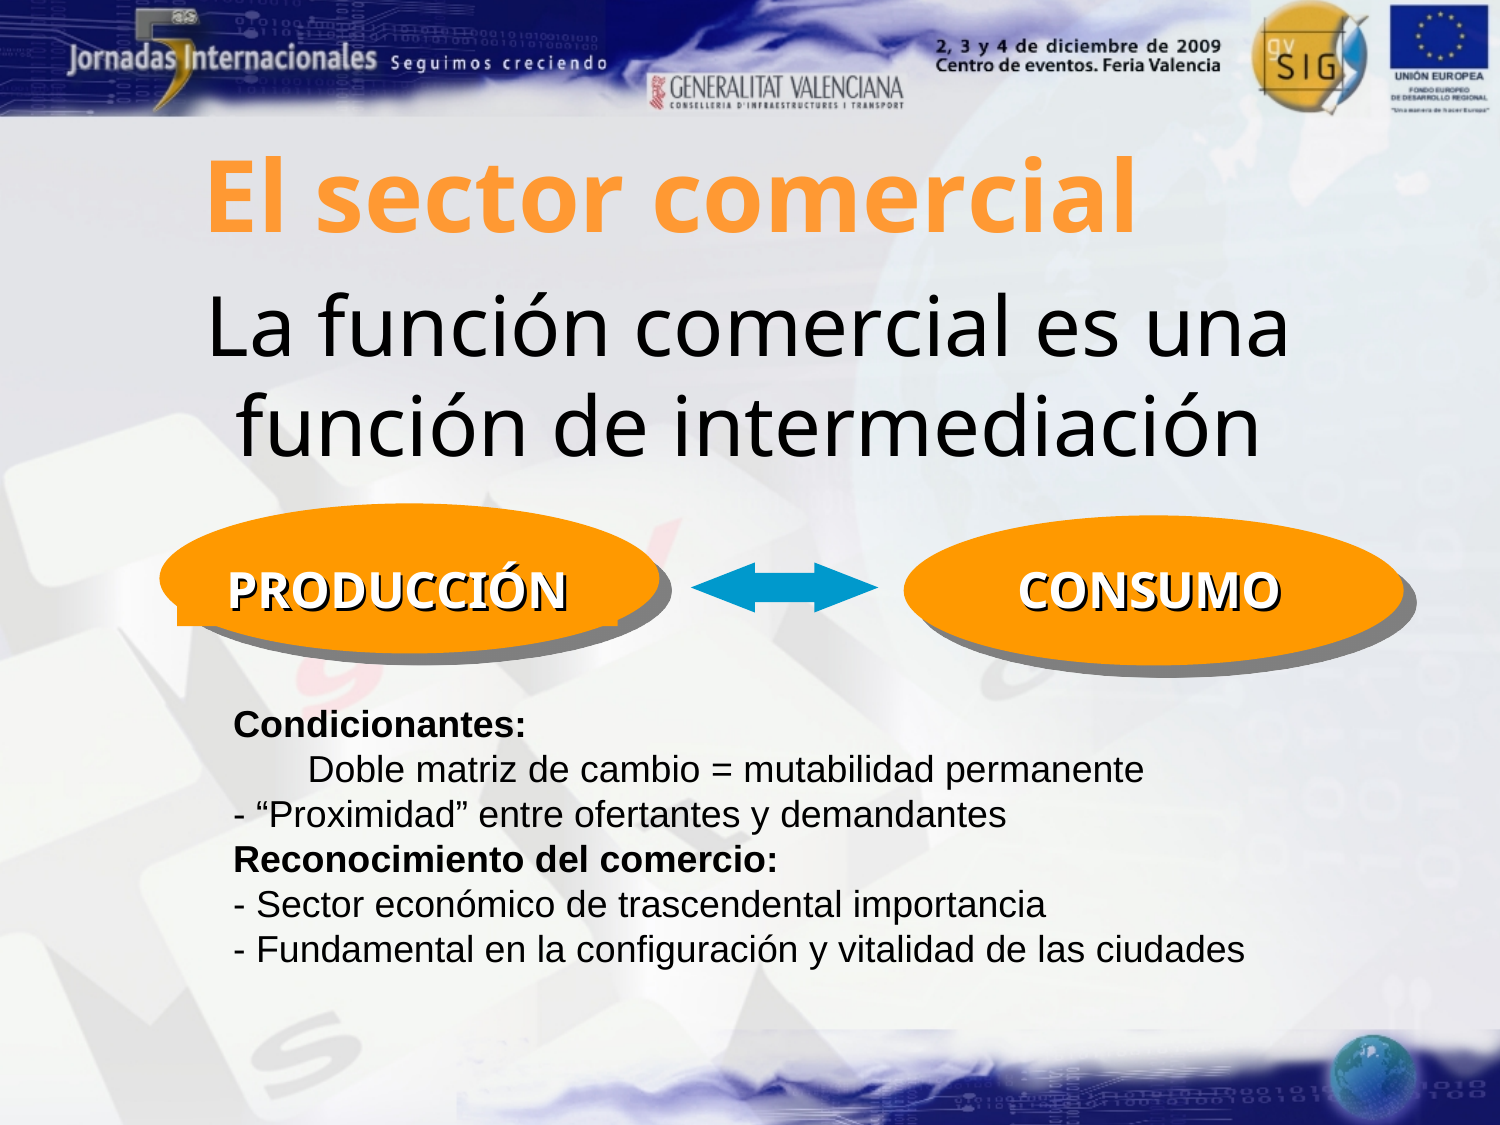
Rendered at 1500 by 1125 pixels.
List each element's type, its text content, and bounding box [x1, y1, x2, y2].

text_box [903, 515, 1404, 666]
text_box PRODUCCIÓN [177, 550, 618, 627]
text_box [218, 627, 600, 654]
text_box [159, 550, 177, 607]
picture [0, 0, 1500, 1125]
text_box Condicionantes: Doble matriz de cambio = mutabilidad permanente - “Proximidad” entre ofertantes y demandantes Reconocimiento del comercio: - Sector económico de trascendental importancia - Fundamental en la configuración y vitalidad de las ciudades [218, 692, 1303, 978]
text_box [690, 562, 879, 613]
text_box [178, 503, 660, 620]
text_box CONSUMO [974, 550, 1325, 627]
text_box La función comercial es una función de intermediación [112, 265, 1388, 481]
text_box El sector comercial [187, 125, 1463, 250]
